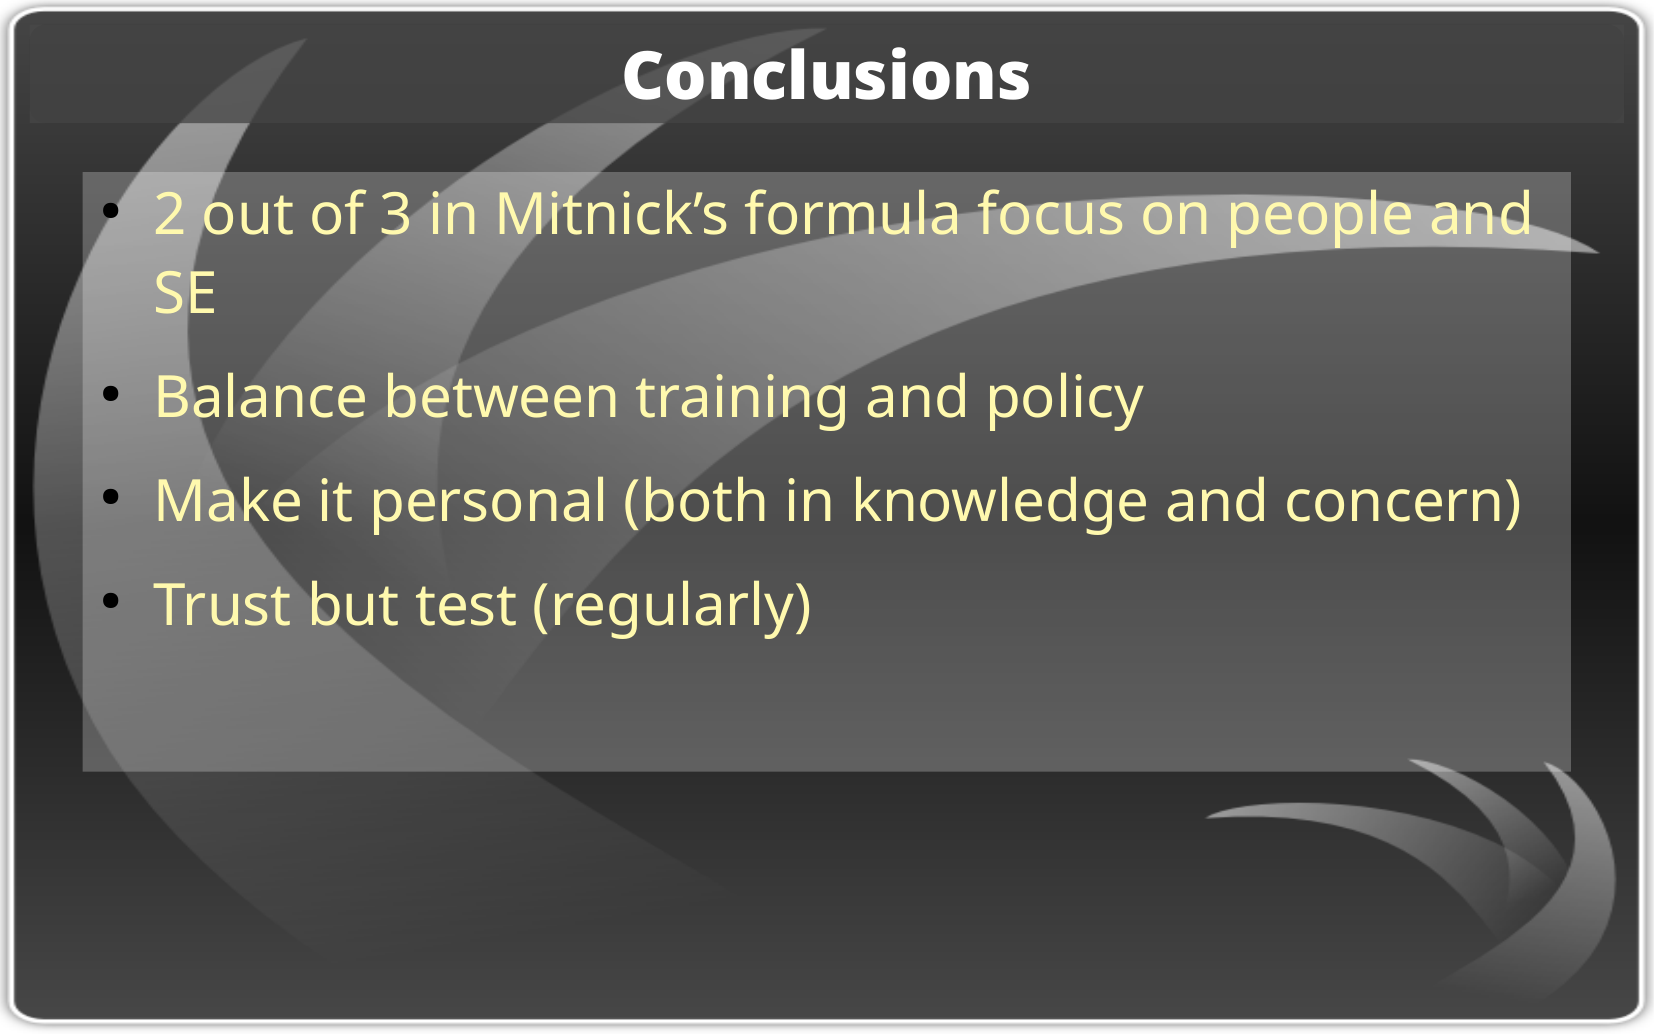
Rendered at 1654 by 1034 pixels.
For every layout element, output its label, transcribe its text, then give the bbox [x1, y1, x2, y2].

list 2 out of 3 in Mitnick’s formula focus on people and SE Balance between training and policy Make it personal (both in knowledge and concern) Trust but test (regularly) [82, 172, 1571, 772]
picture [0, 0, 1654, 1034]
title Conclusions [29, 24, 1625, 124]
